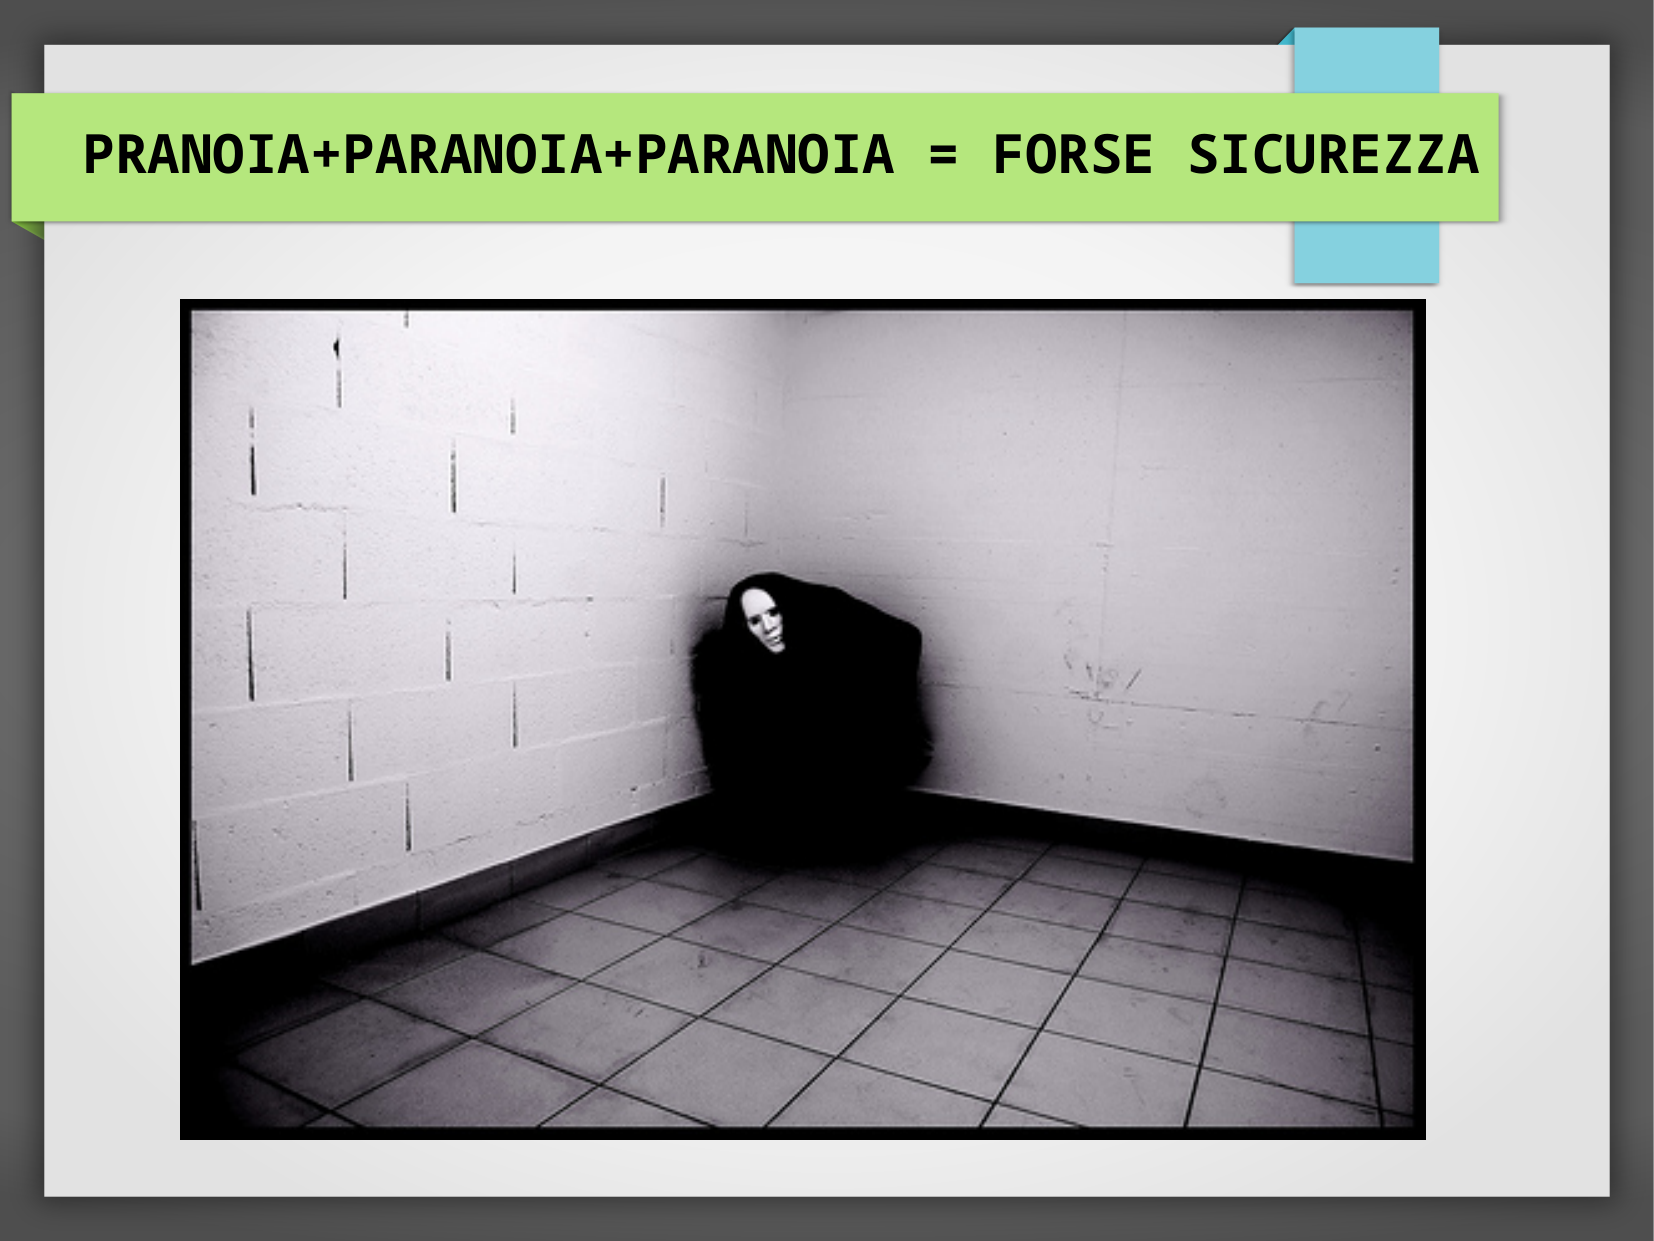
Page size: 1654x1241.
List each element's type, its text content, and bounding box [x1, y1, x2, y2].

picture [0, 0, 1654, 1241]
title PRANOIA+PARANOIA+PARANOIA = FORSE SICUREZZA [82, 49, 1571, 257]
